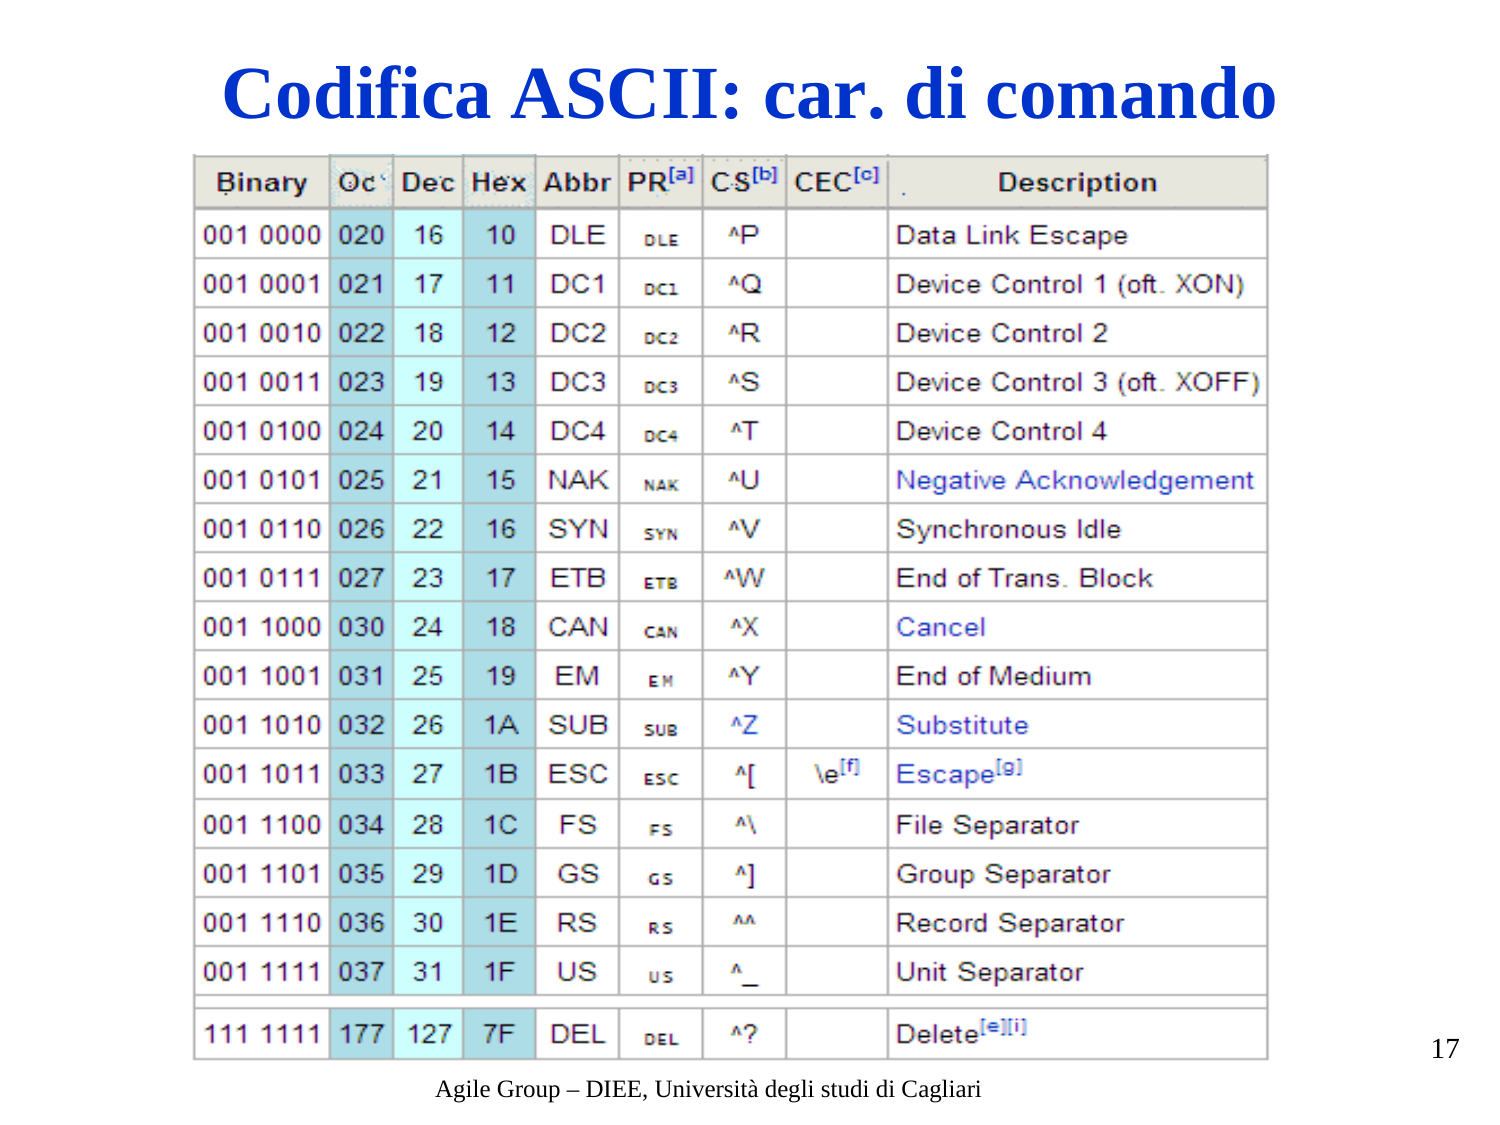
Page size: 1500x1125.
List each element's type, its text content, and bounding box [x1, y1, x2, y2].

title Codifica ASCII: car. di comando [112, 12, 1388, 175]
picture [187, 154, 1276, 1068]
